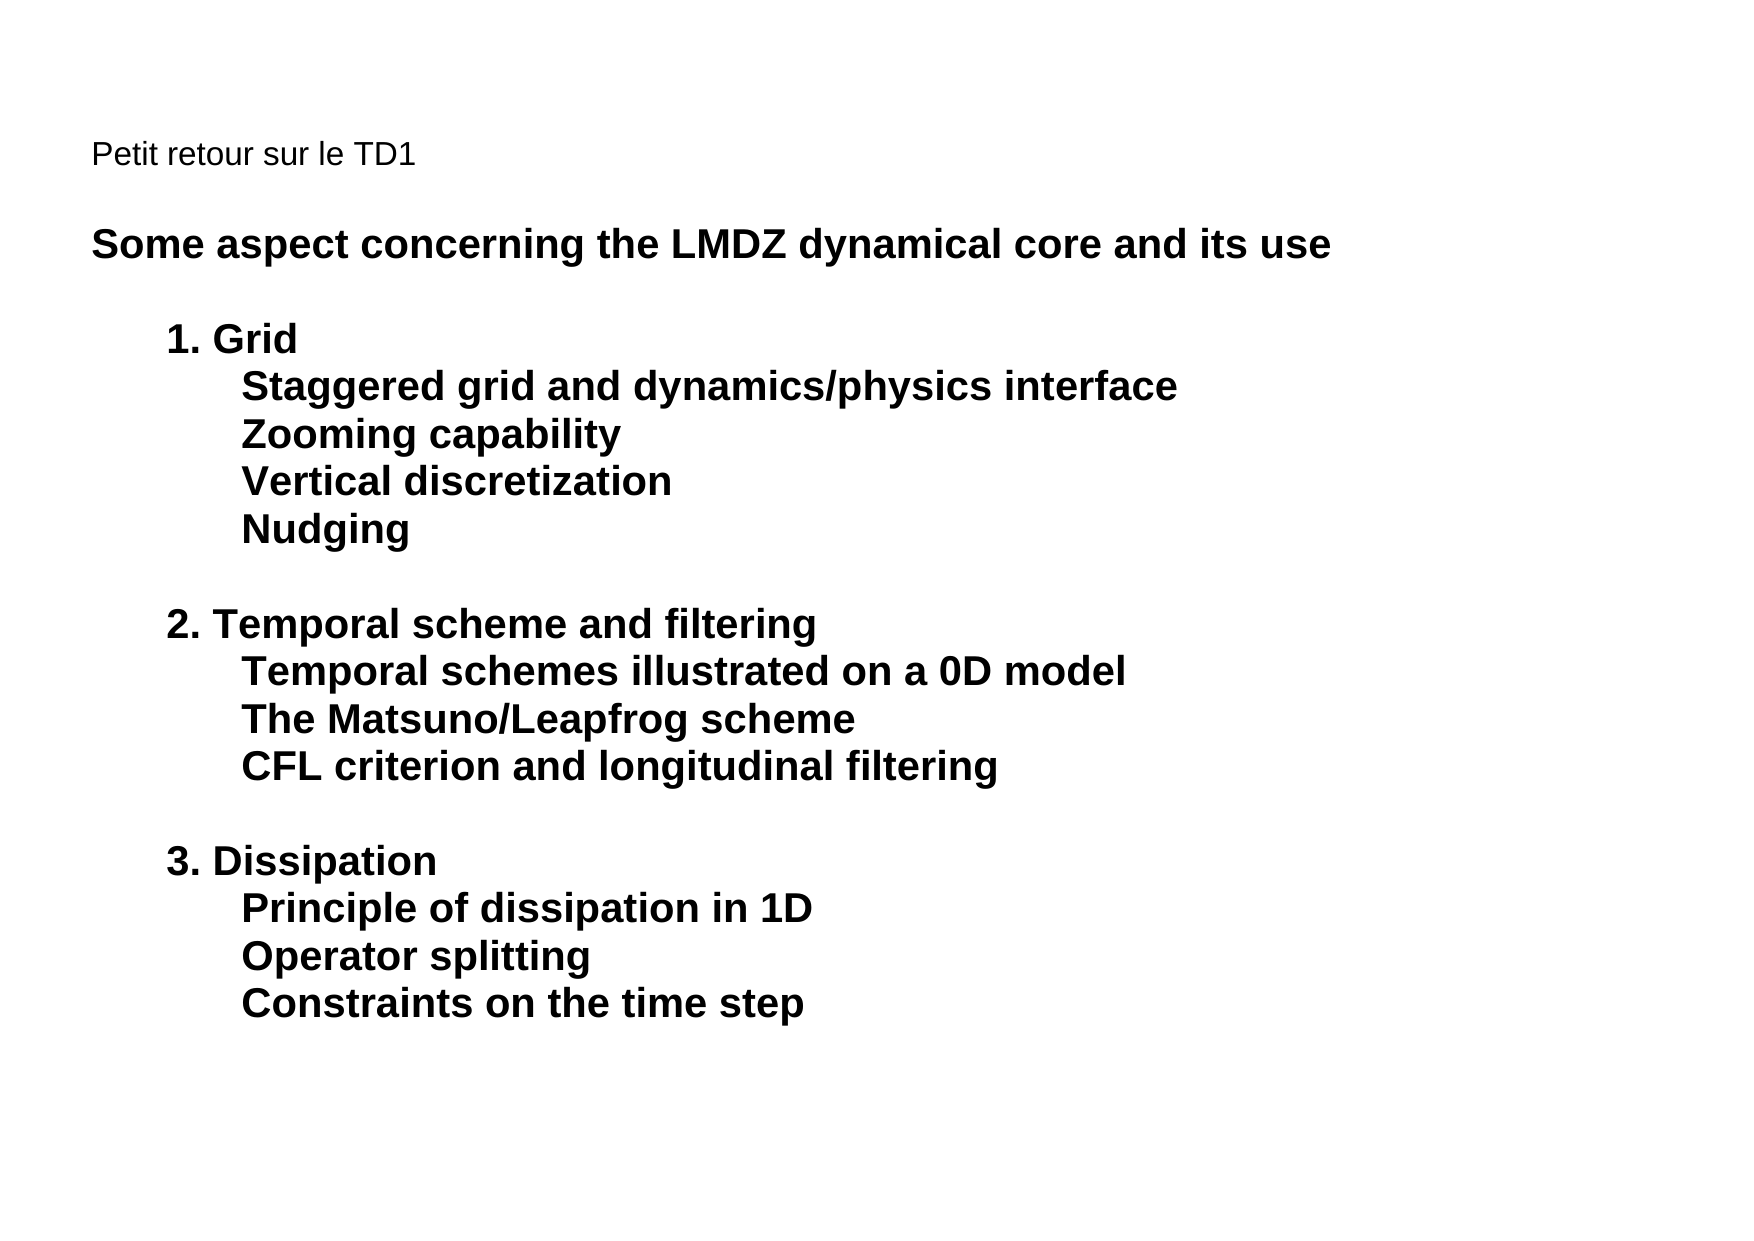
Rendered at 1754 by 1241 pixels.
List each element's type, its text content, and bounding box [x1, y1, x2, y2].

text_box Petit retour sur le TD1 Some aspect concerning the LMDZ dynamical core and its use 1. Grid Staggered grid and dynamics/physics interface Zooming capability Vertical discretization Nudging 2. Temporal scheme and filtering Temporal schemes illustrated on a 0D model The Matsuno/Leapfrog scheme CFL criterion and longitudinal filtering 3. Dissipation Principle of dissipation in 1D Operator splitting Constraints on the time step [76, 77, 1589, 1128]
